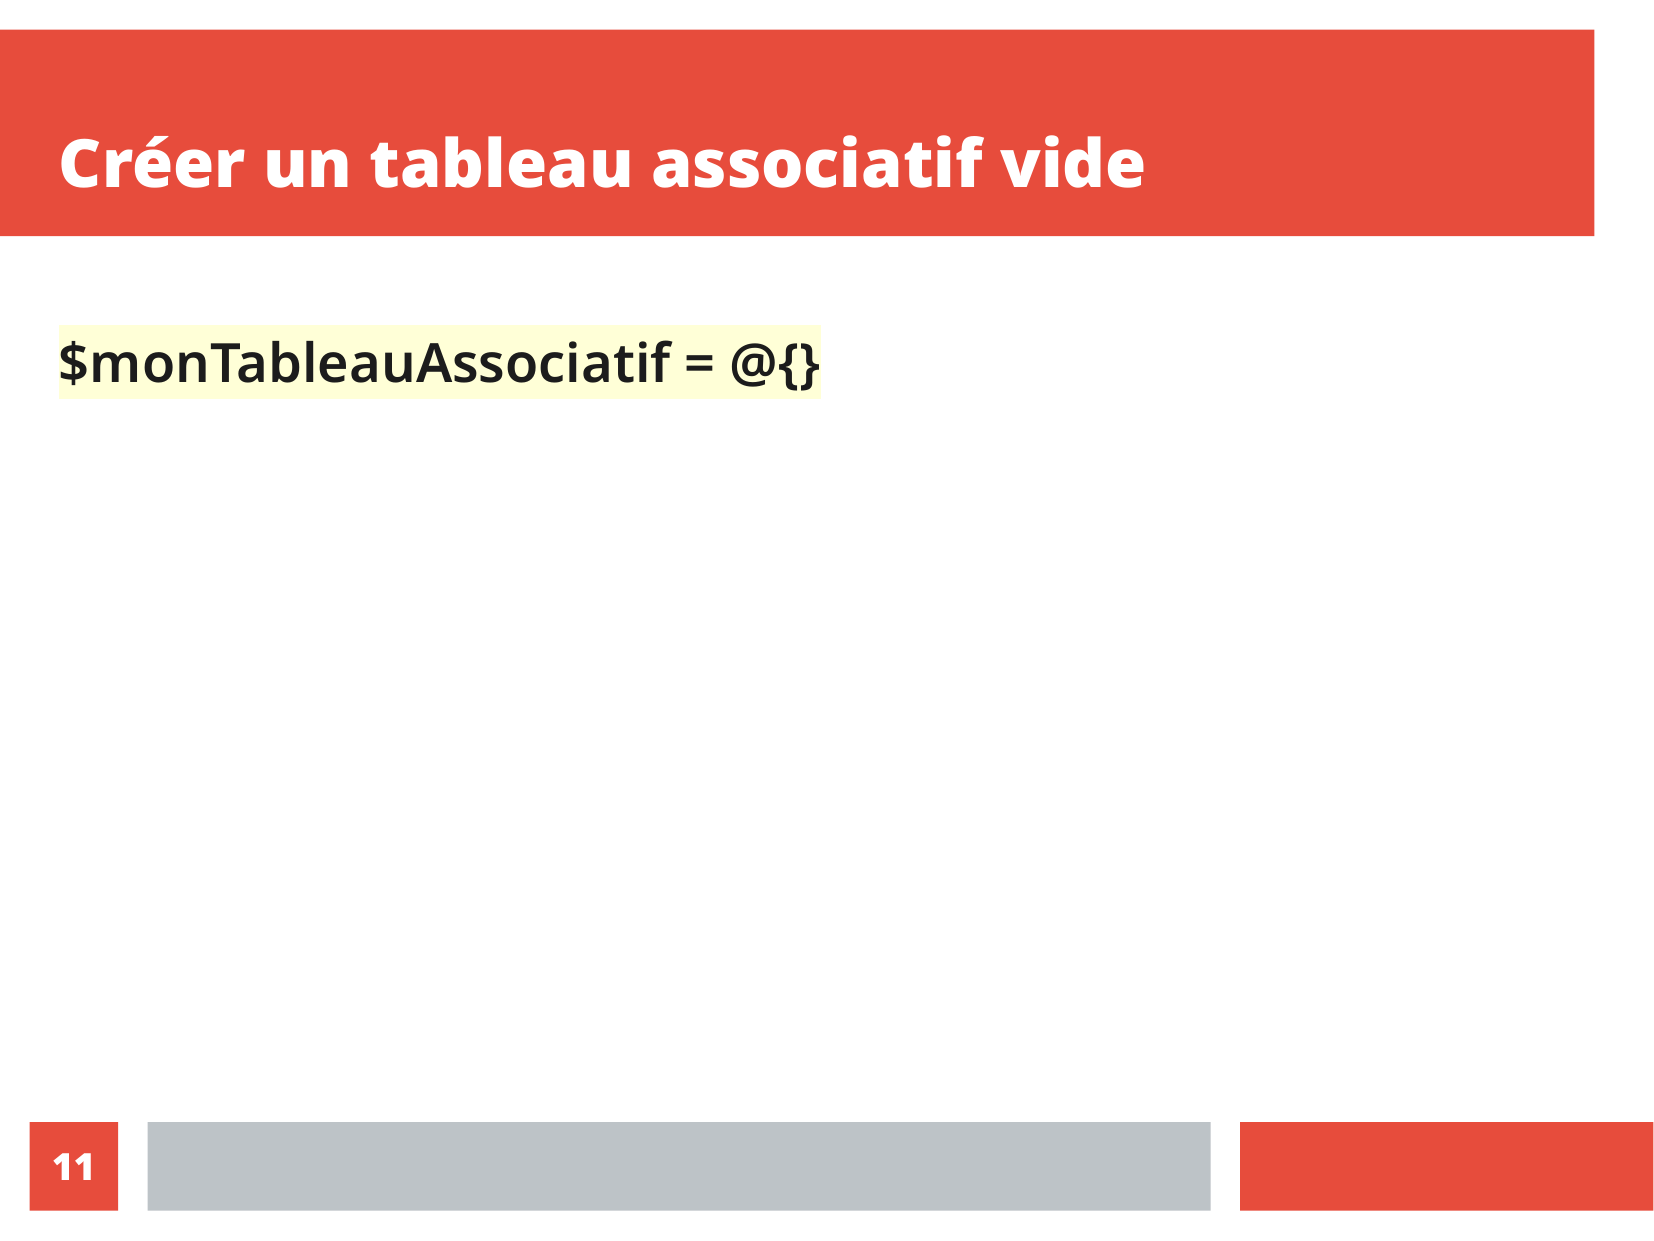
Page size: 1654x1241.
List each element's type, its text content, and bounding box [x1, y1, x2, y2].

title Créer un tableau associatif vide [59, 59, 1595, 207]
list $monTableauAssociatif = @{} [59, 324, 1565, 1093]
